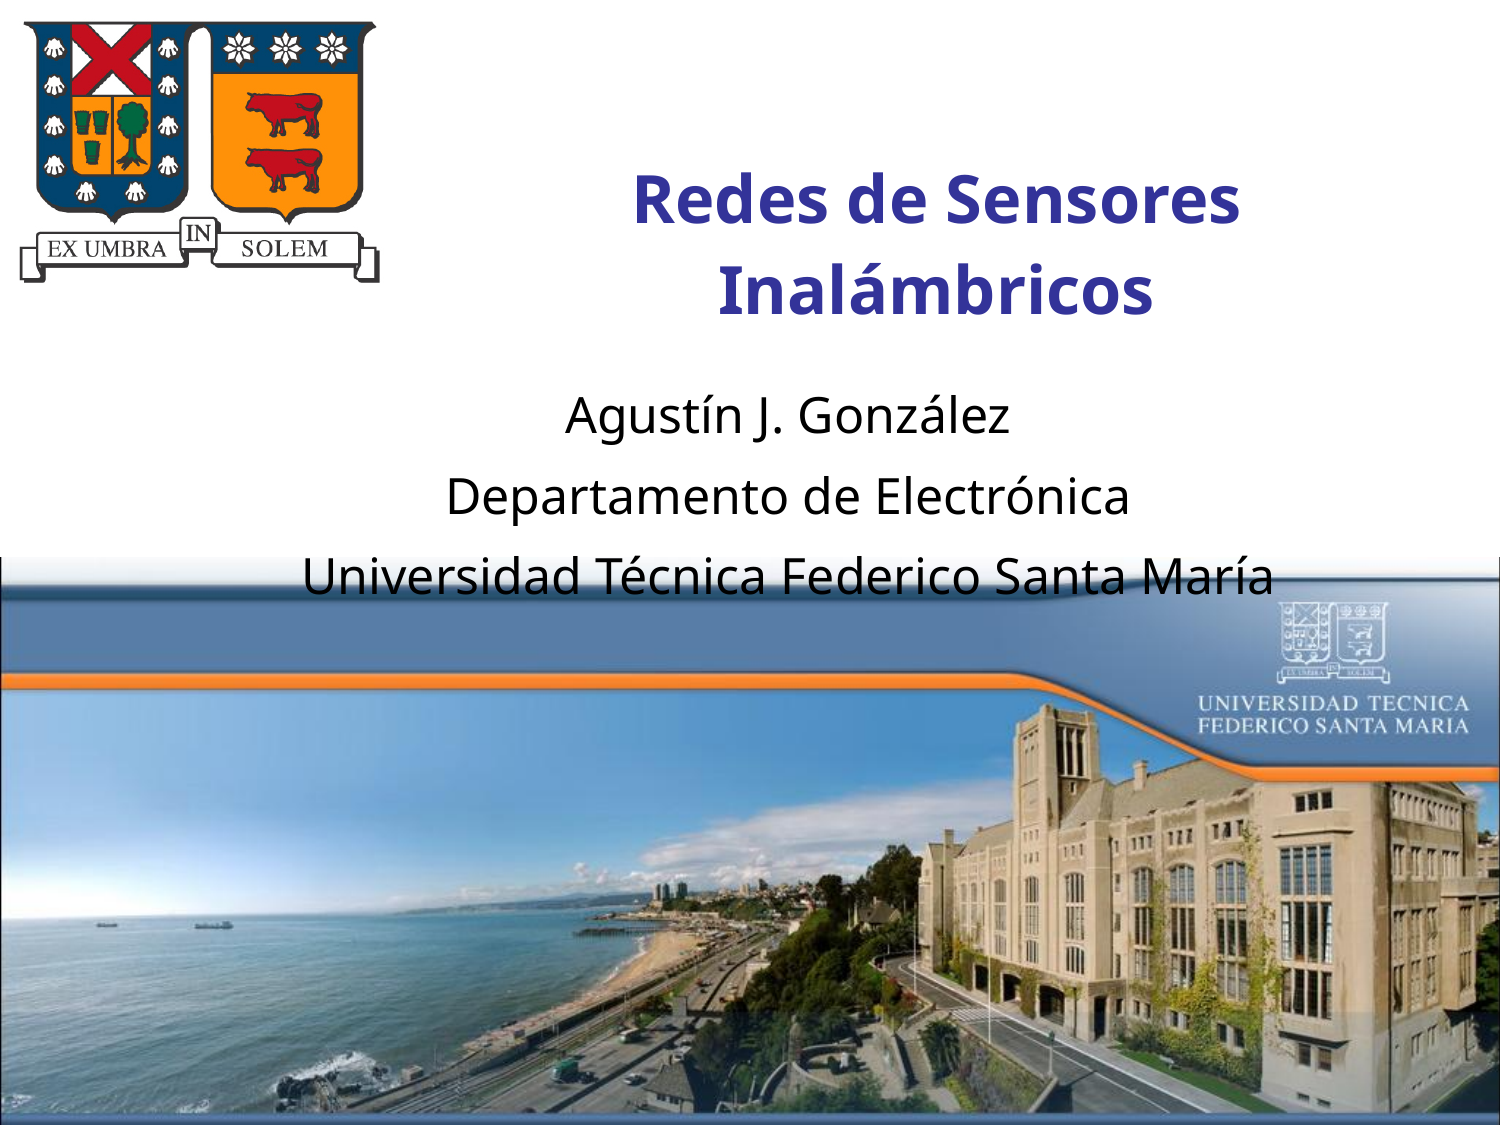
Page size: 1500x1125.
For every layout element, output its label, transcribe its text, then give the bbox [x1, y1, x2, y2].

picture [0, 557, 1500, 1125]
text_box Agustín J. González Departamento de Electrónica Universidad Técnica Federico Santa María [114, 372, 1463, 661]
title Redes de Sensores Inalámbricos [394, 101, 1480, 342]
picture [0, 0, 398, 301]
